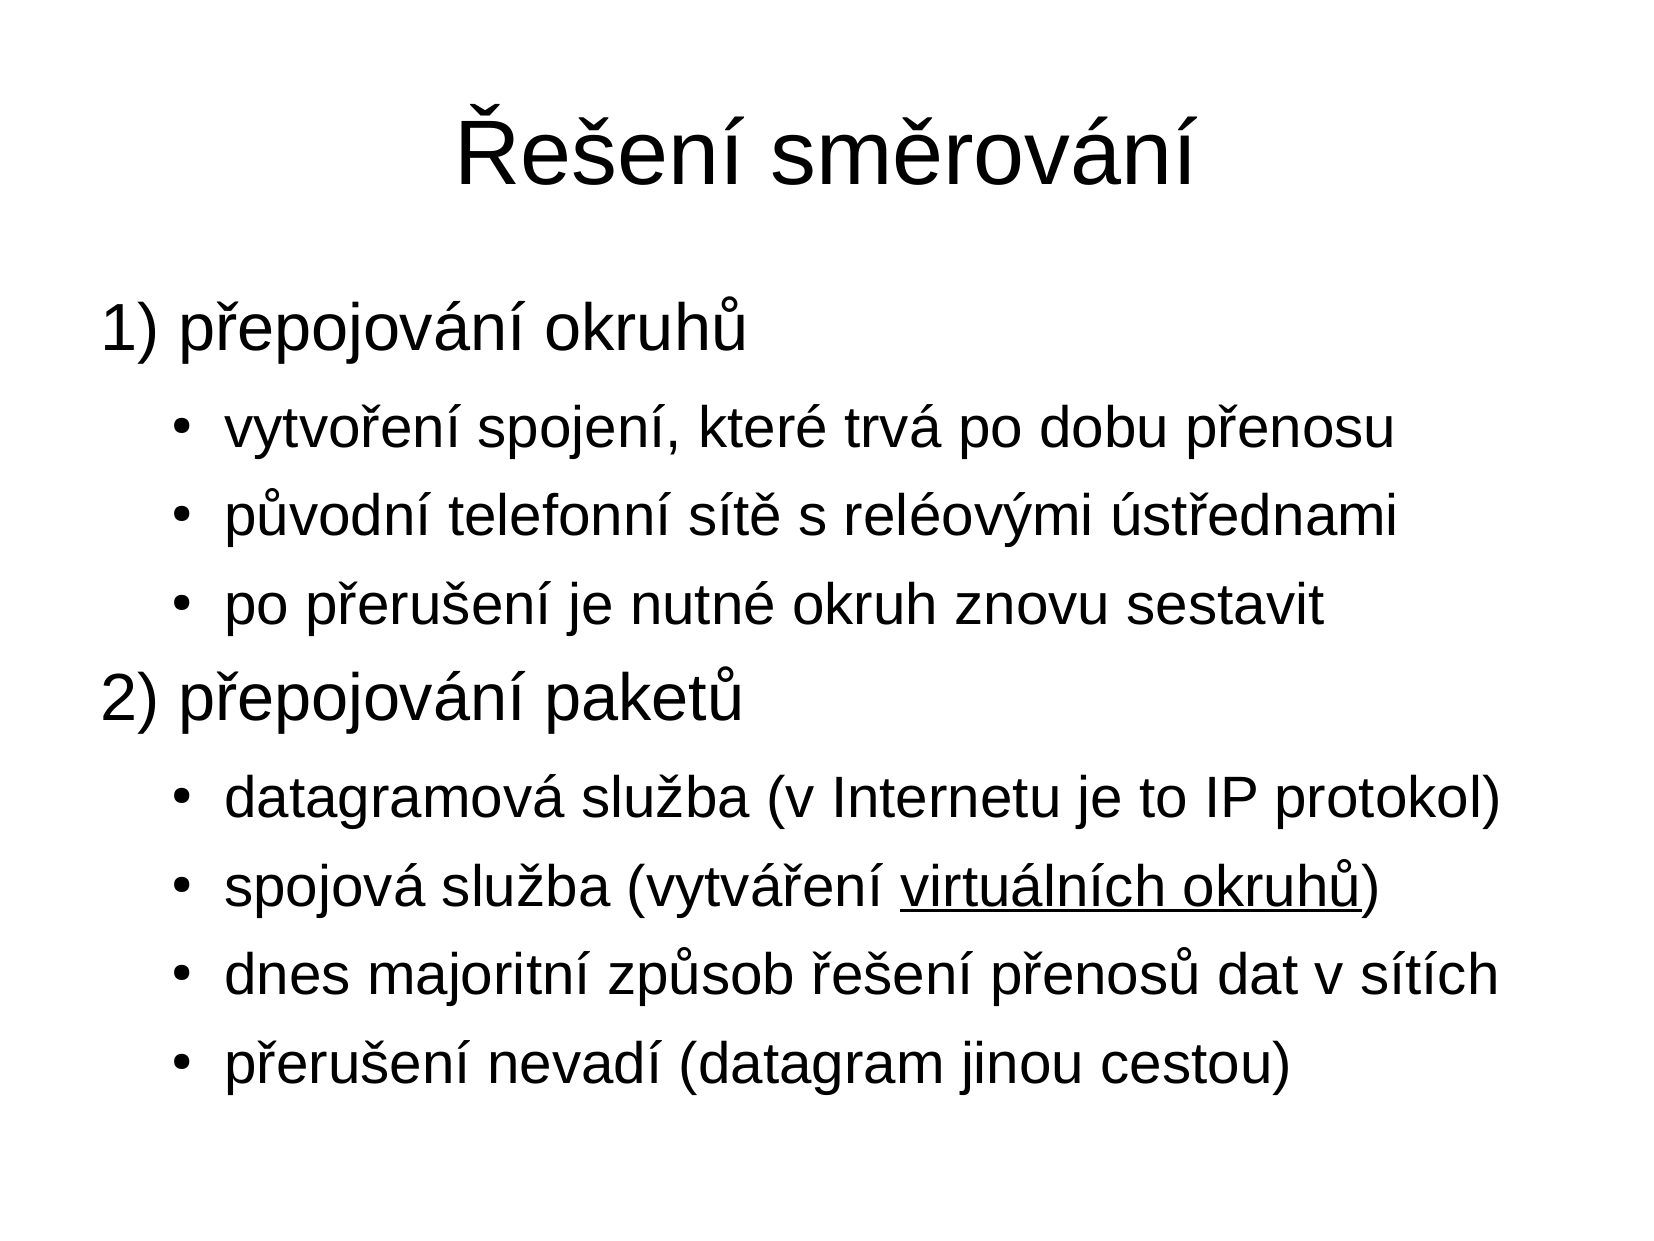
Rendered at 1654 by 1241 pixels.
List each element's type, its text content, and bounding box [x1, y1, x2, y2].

title Řešení směrování [82, 49, 1571, 257]
list přepojování okruhů vytvoření spojení, které trvá po dobu přenosu původní telefonní sítě s reléovými ústřednami po přerušení je nutné okruh znovu sestavit přepojování paketů datagramová služba (v Internetu je to IP protokol) spojová služba (vytváření virtuálních okruhů) dnes majoritní způsob řešení přenosů dat v sítích přerušení nevadí (datagram jinou cestou) [82, 290, 1571, 1211]
